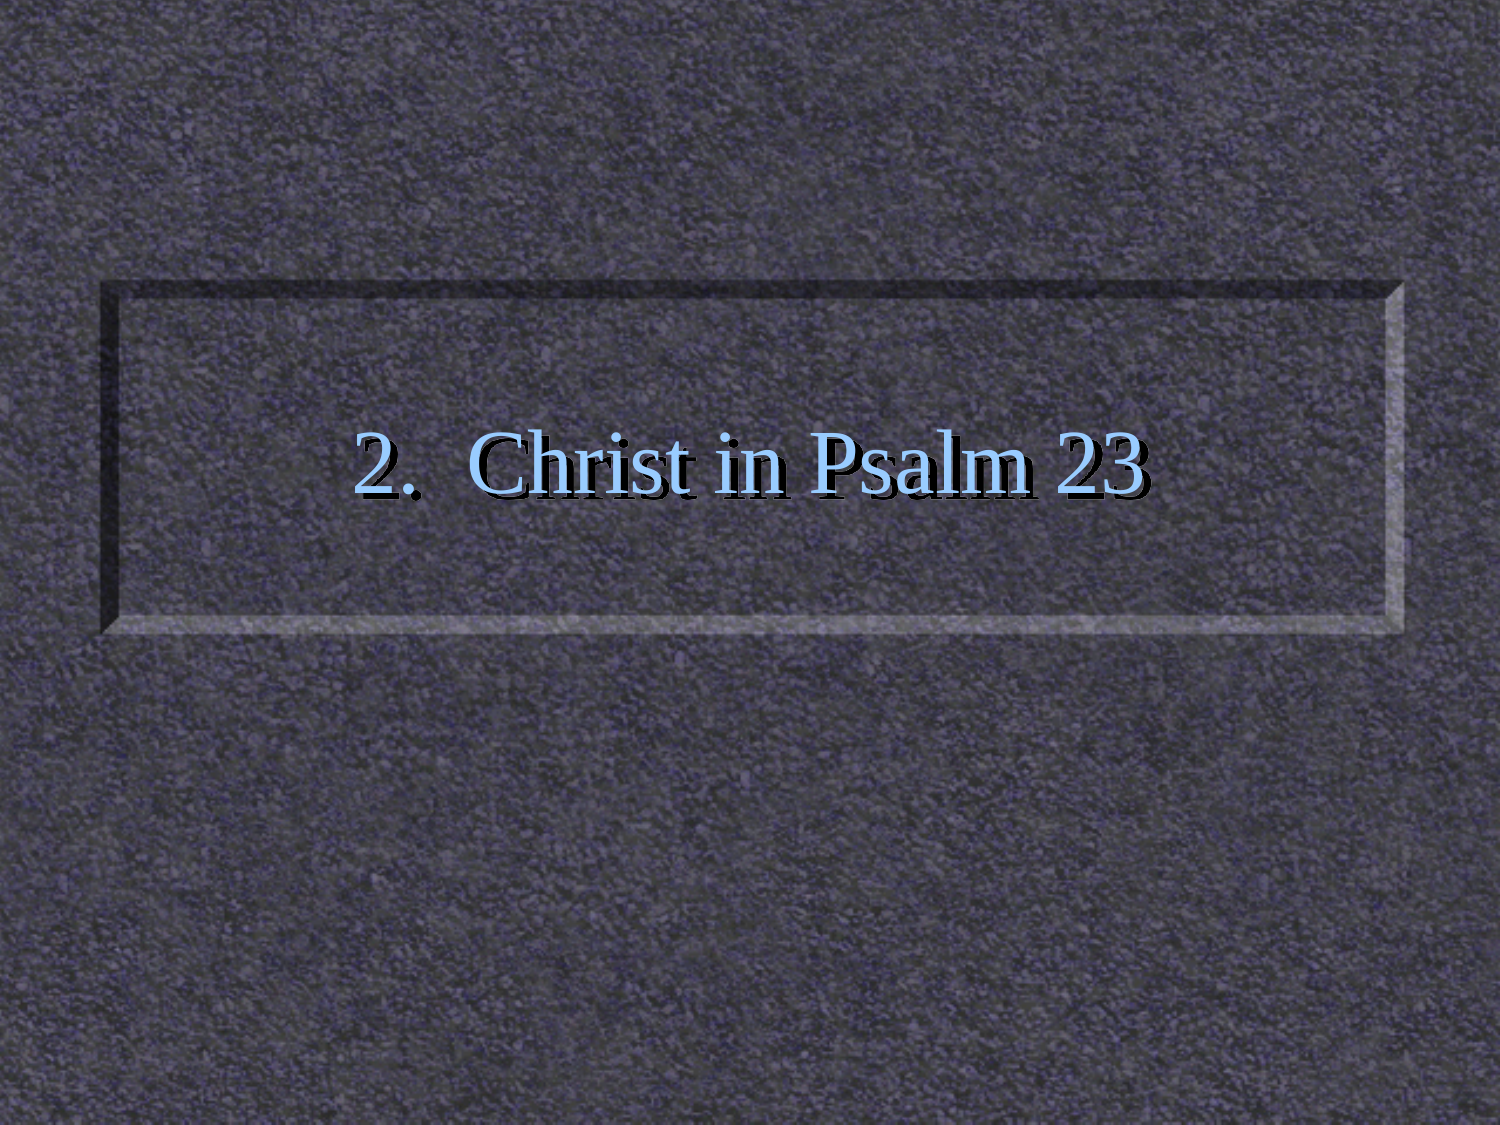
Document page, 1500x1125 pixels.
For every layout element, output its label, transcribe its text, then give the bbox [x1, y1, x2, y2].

picture [0, 0, 1500, 1125]
title 2. Christ in Psalm 23 [150, 337, 1351, 588]
